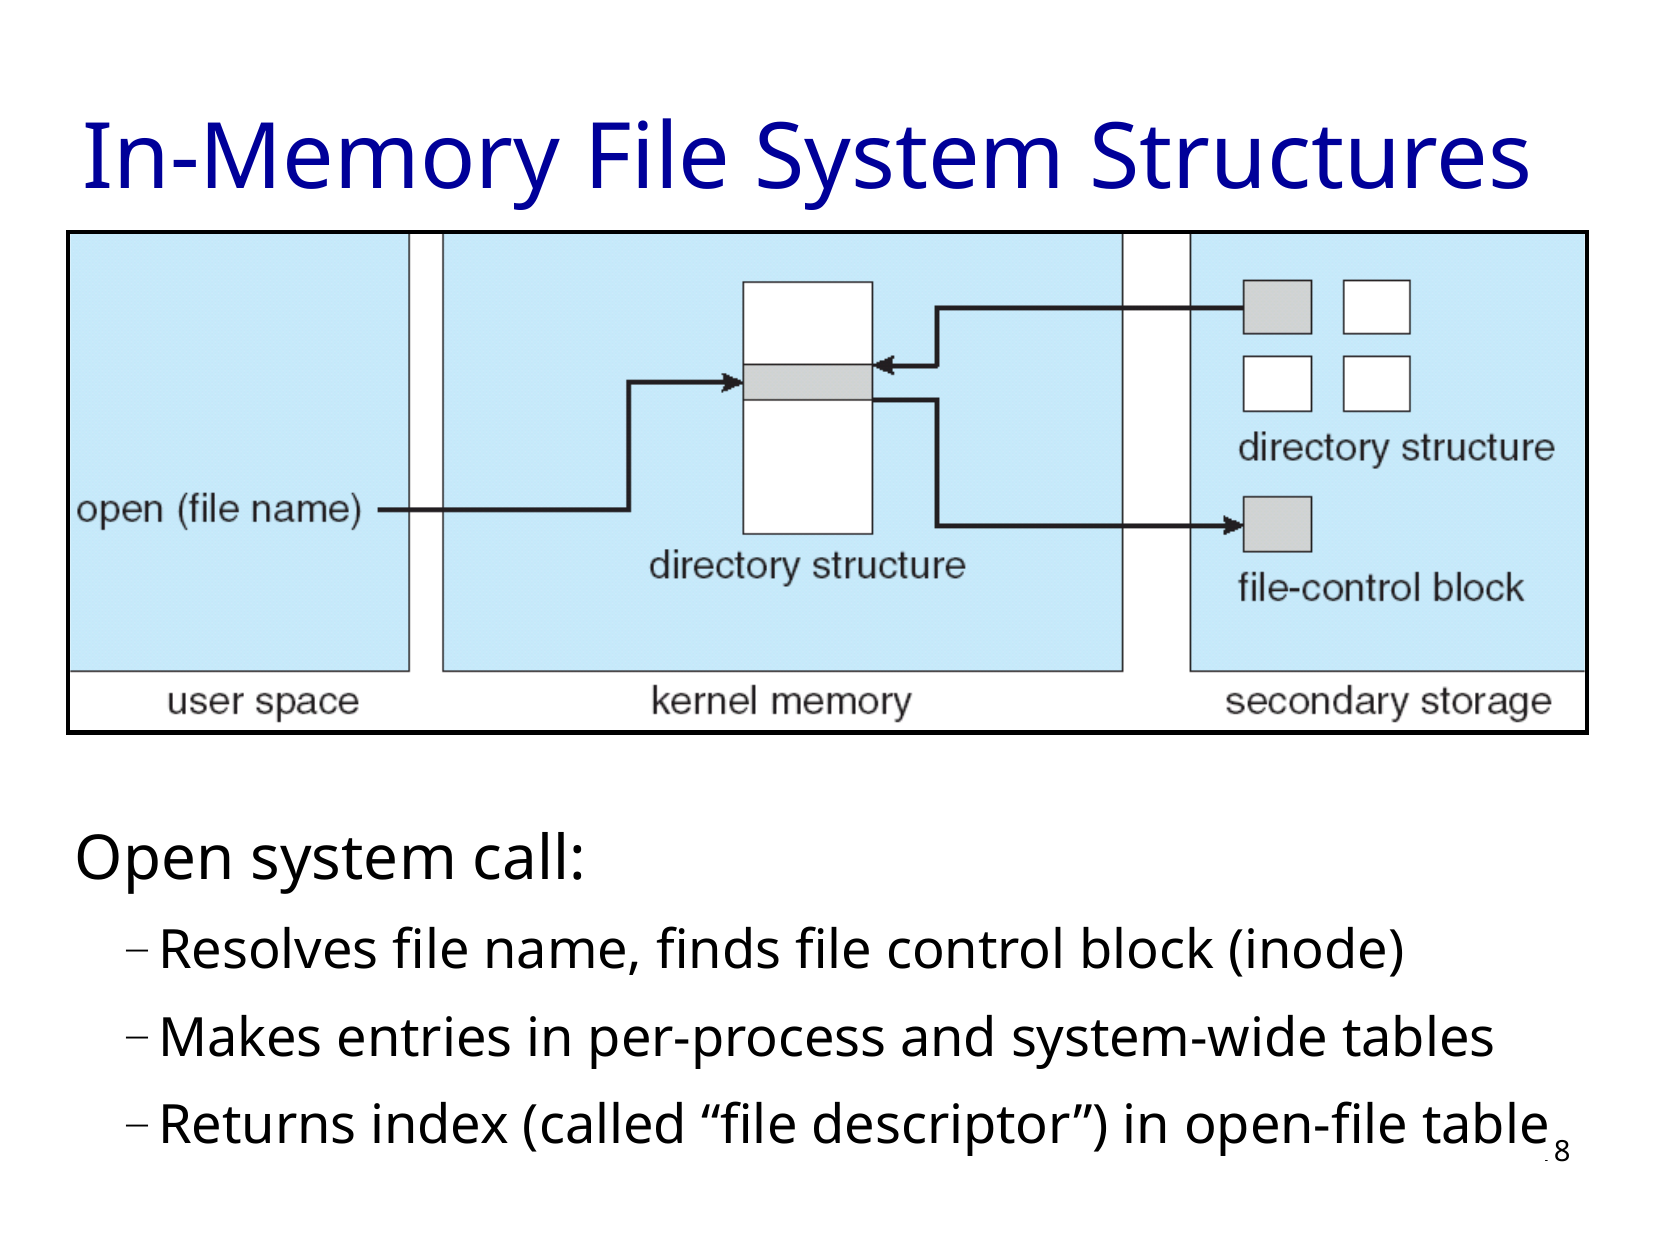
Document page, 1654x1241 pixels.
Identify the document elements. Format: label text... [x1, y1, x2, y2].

list Open system call: Resolves file name, finds file control block (inode) Makes entries in per-process and system-wide tables Returns index (called “file descriptor”) in open-file table [41, 812, 1571, 1172]
title In-Memory File System Structures [82, 49, 1571, 257]
picture [70, 234, 1585, 731]
